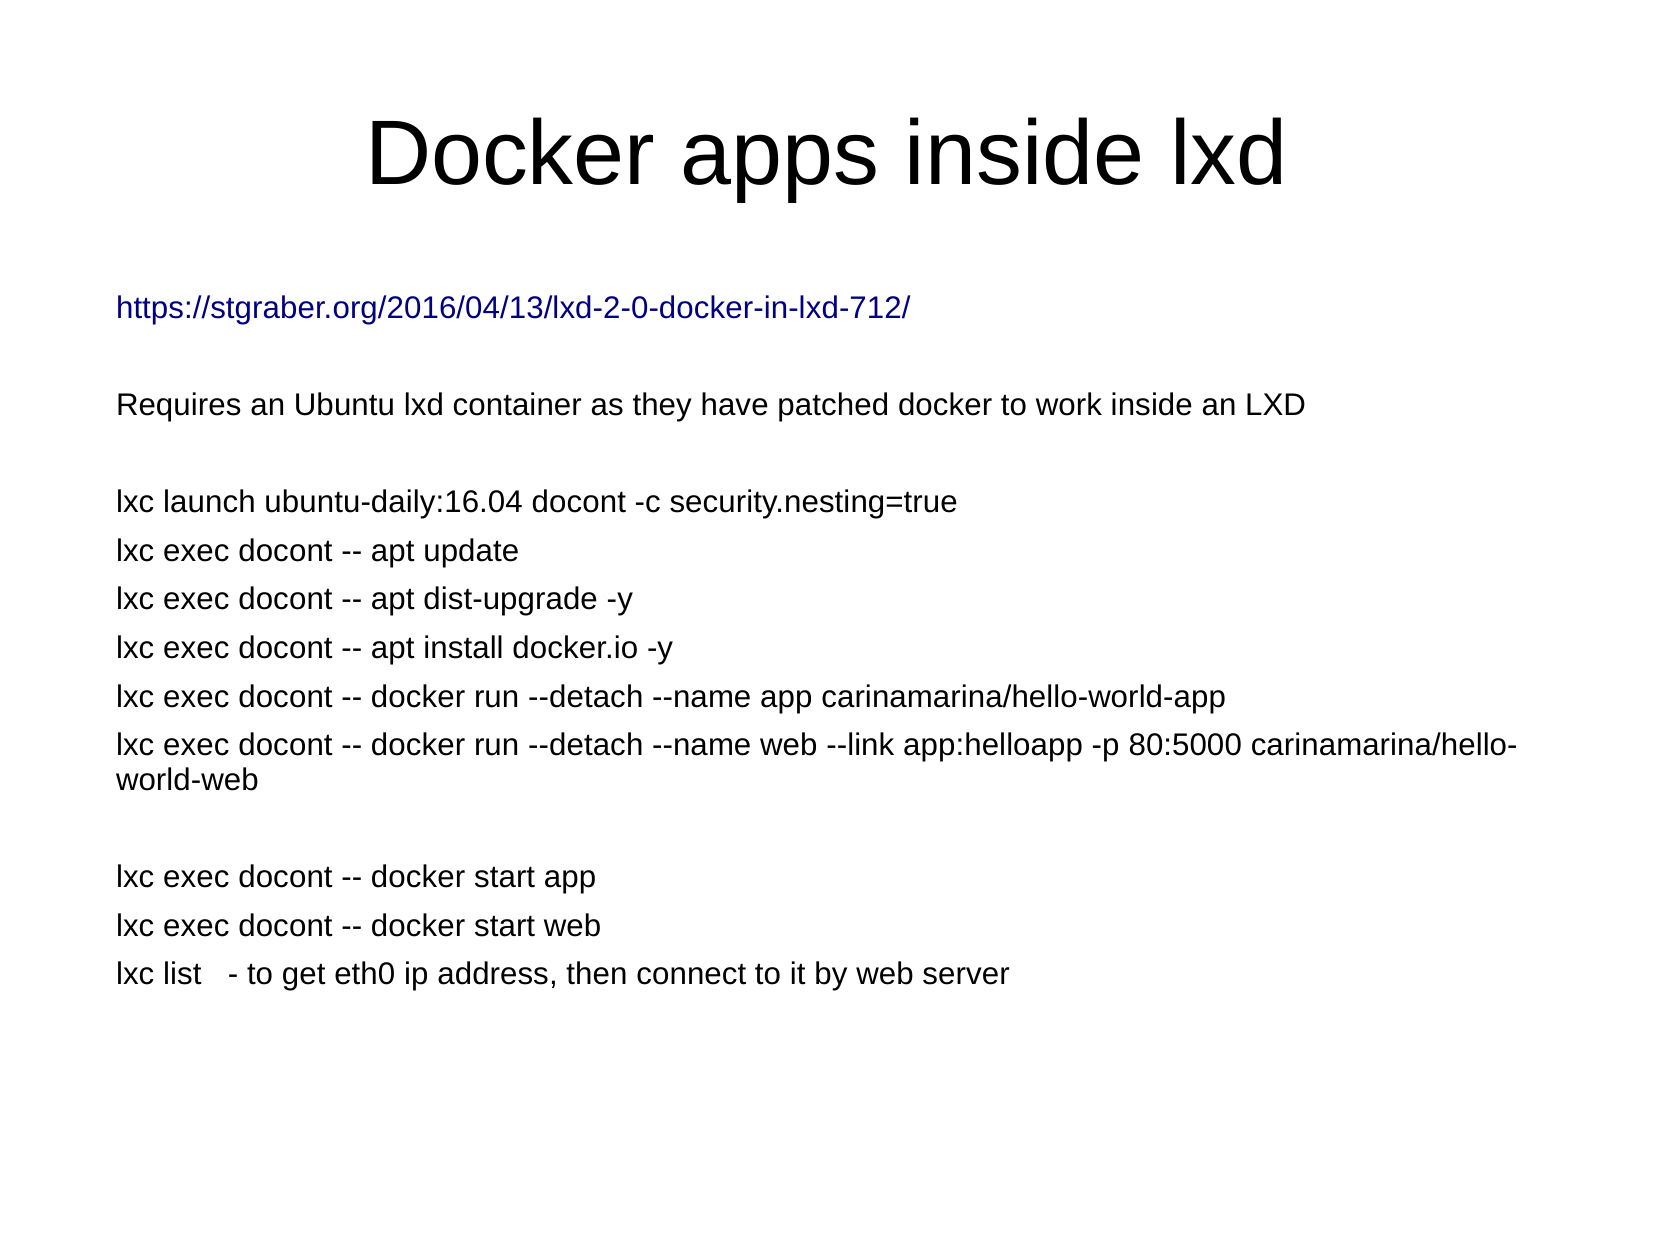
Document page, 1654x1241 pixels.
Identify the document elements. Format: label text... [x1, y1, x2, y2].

list https://stgraber.org/2016/04/13/lxd-2-0-docker-in-lxd-712/ Requires an Ubuntu lxd container as they have patched docker to work inside an LXD lxc launch ubuntu-daily:16.04 docont -c security.nesting=true lxc exec docont -- apt update lxc exec docont -- apt dist-upgrade -y lxc exec docont -- apt install docker.io -y lxc exec docont -- docker run --detach --name app carinamarina/hello-world-app lxc exec docont -- docker run --detach --name web --link app:helloapp -p 80:5000 carinamarina/hello-world-web lxc exec docont -- docker start app lxc exec docont -- docker start web lxc list - to get eth0 ip address, then connect to it by web server [82, 290, 1571, 1010]
title Docker apps inside lxd [82, 49, 1571, 257]
